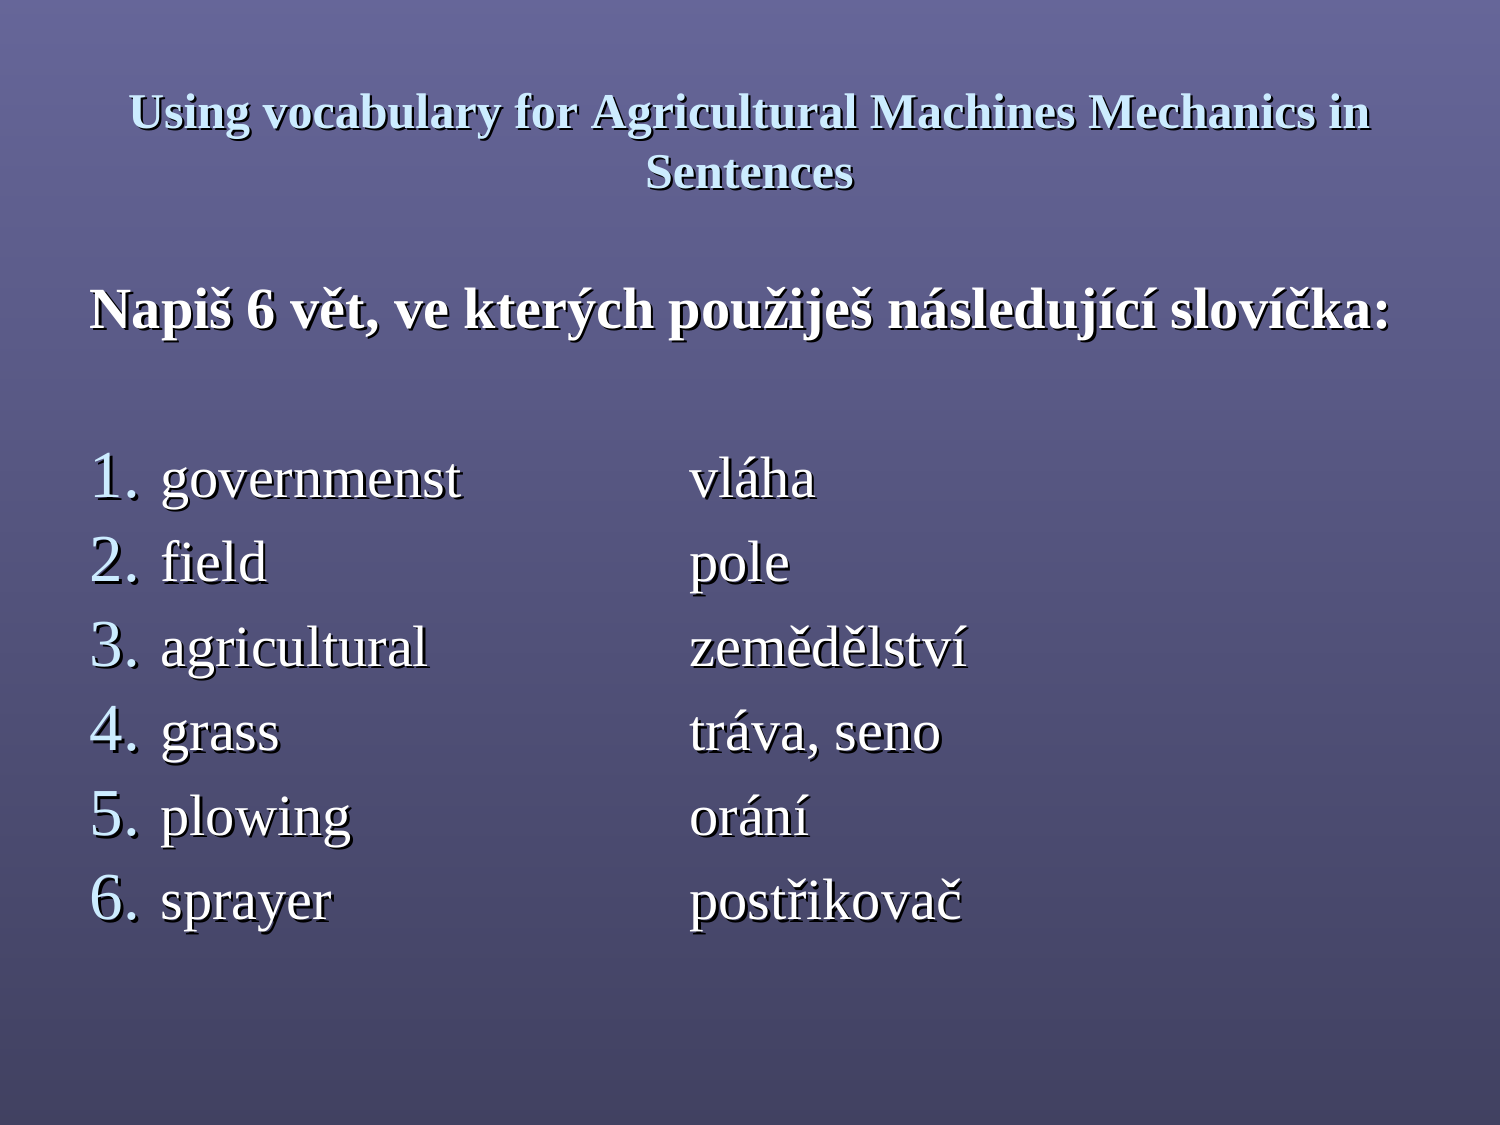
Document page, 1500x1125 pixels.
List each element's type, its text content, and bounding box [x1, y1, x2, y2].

title Using vocabulary for Agricultural Machines Mechanics in Sentences [74, 44, 1425, 233]
list Napiš 6 vět, ve kterých použiješ následující slovíčka: governmenst vláha field pole agricultural zemědělství grass tráva, seno plowing orání sprayer postřikovač [74, 262, 1425, 1024]
